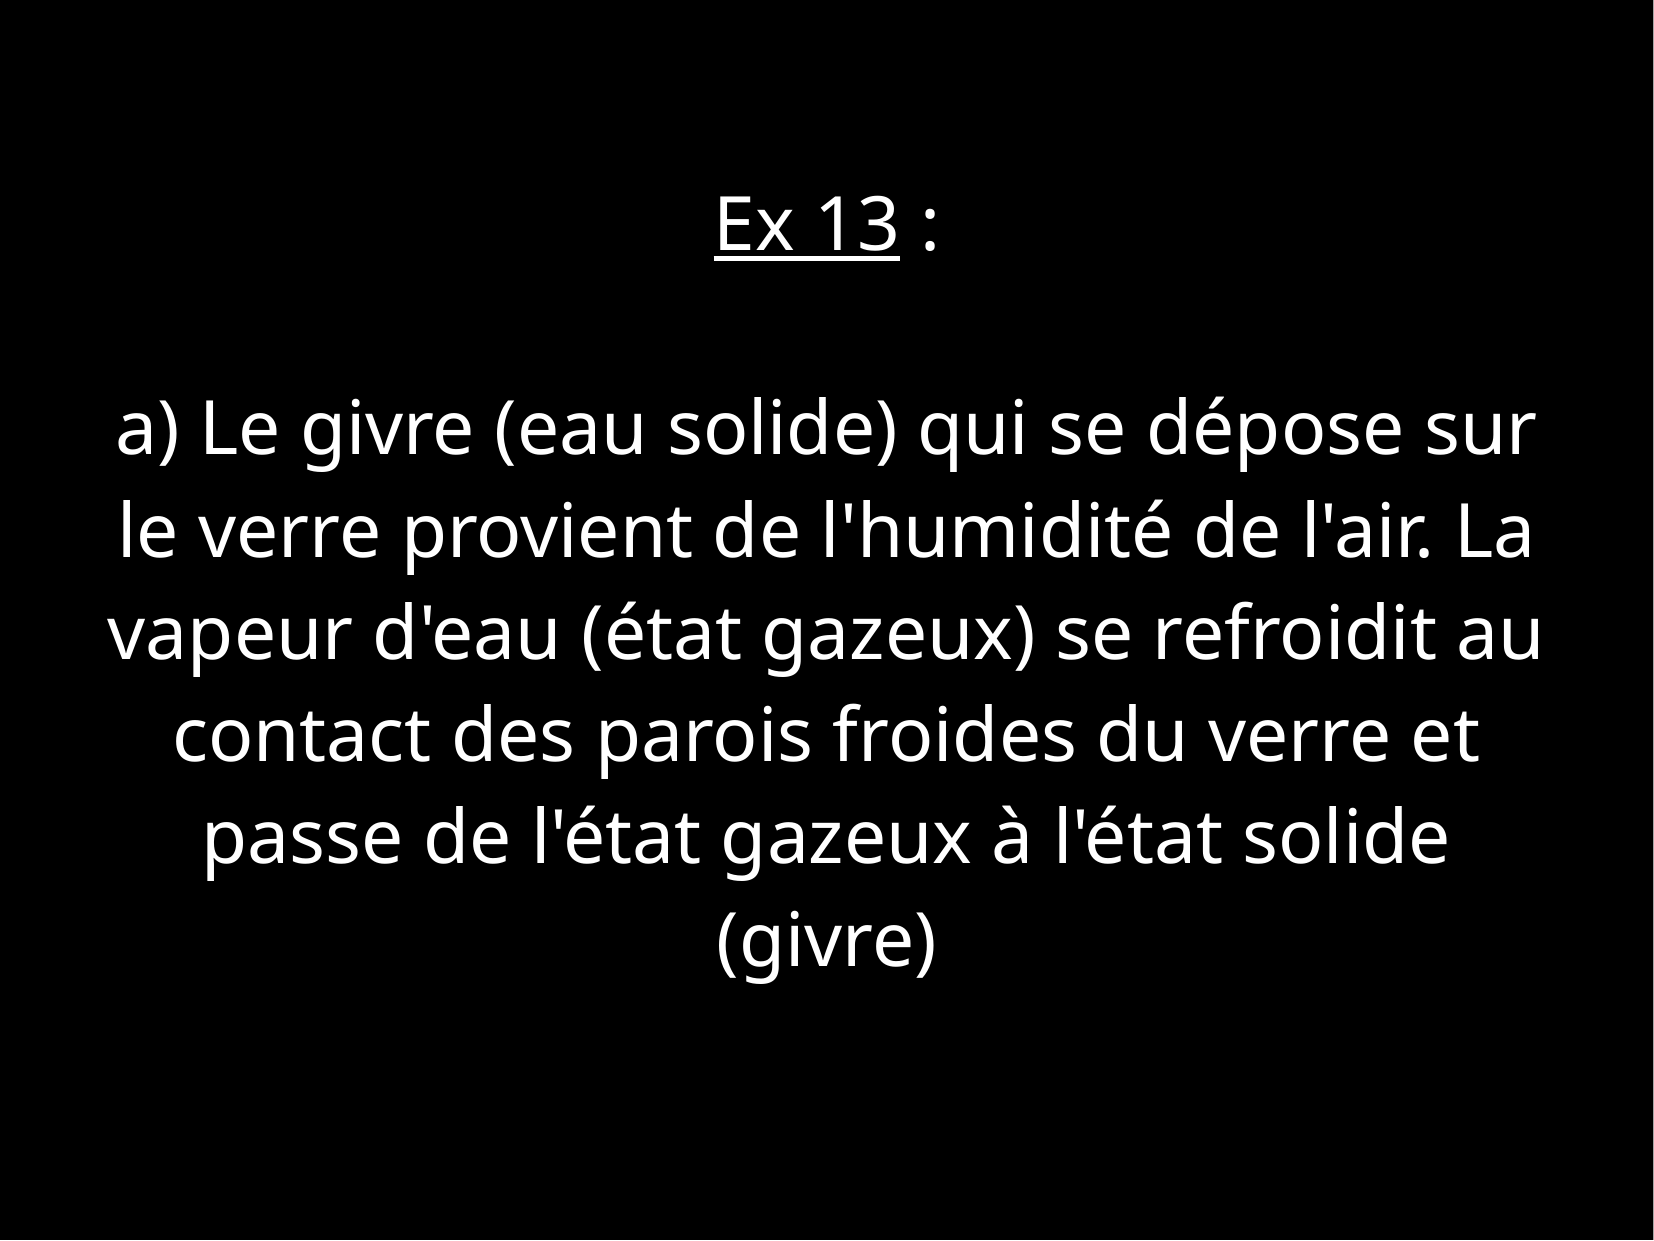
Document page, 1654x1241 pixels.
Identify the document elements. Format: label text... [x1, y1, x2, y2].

subtitle Ex 13 : a) Le givre (eau solide) qui se dépose sur le verre provient de l'humidité de l'air. La vapeur d'eau (état gazeux) se refroidit au contact des parois froides du verre et passe de l'état gazeux à l'état solide (givre) [82, 49, 1571, 1109]
